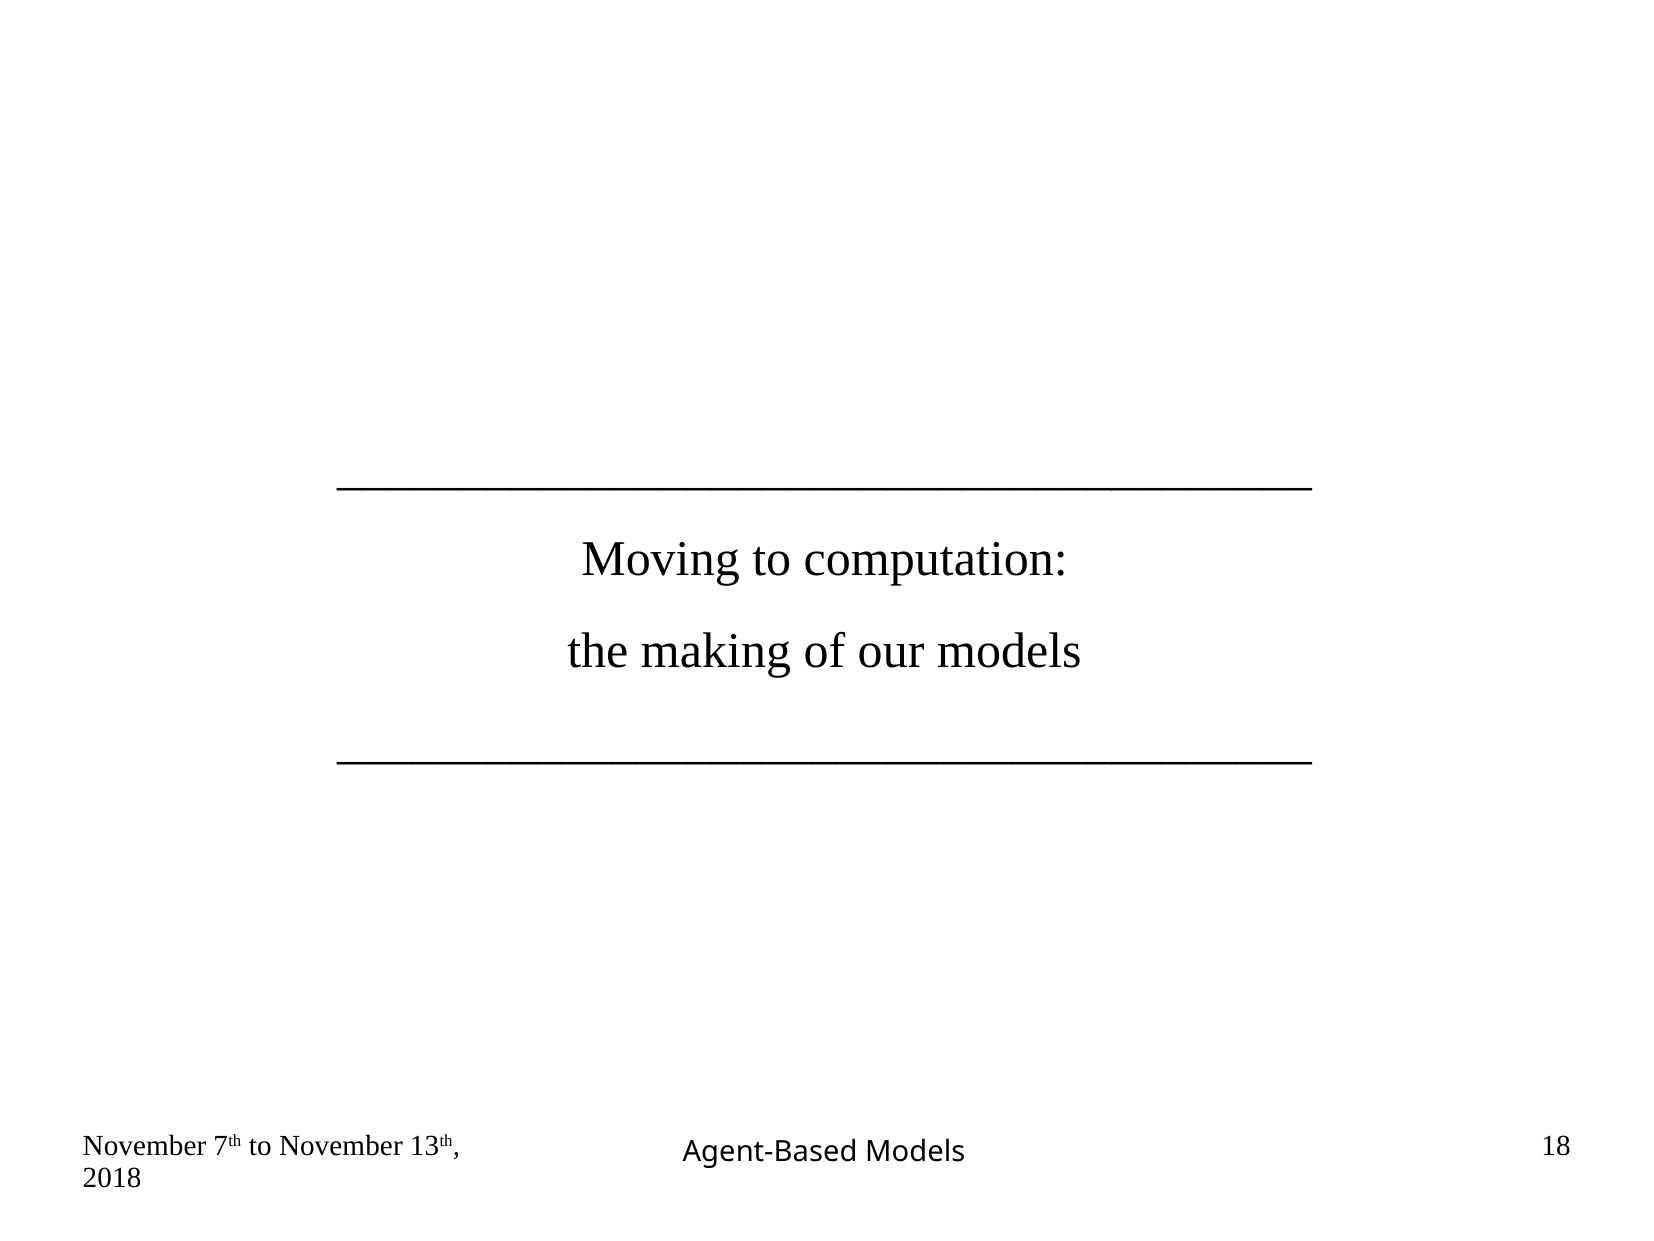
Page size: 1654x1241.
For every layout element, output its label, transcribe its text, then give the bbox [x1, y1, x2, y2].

text_box _______________________________________ Moving to computation: the making of our models _______________________________________ [290, 426, 1341, 777]
